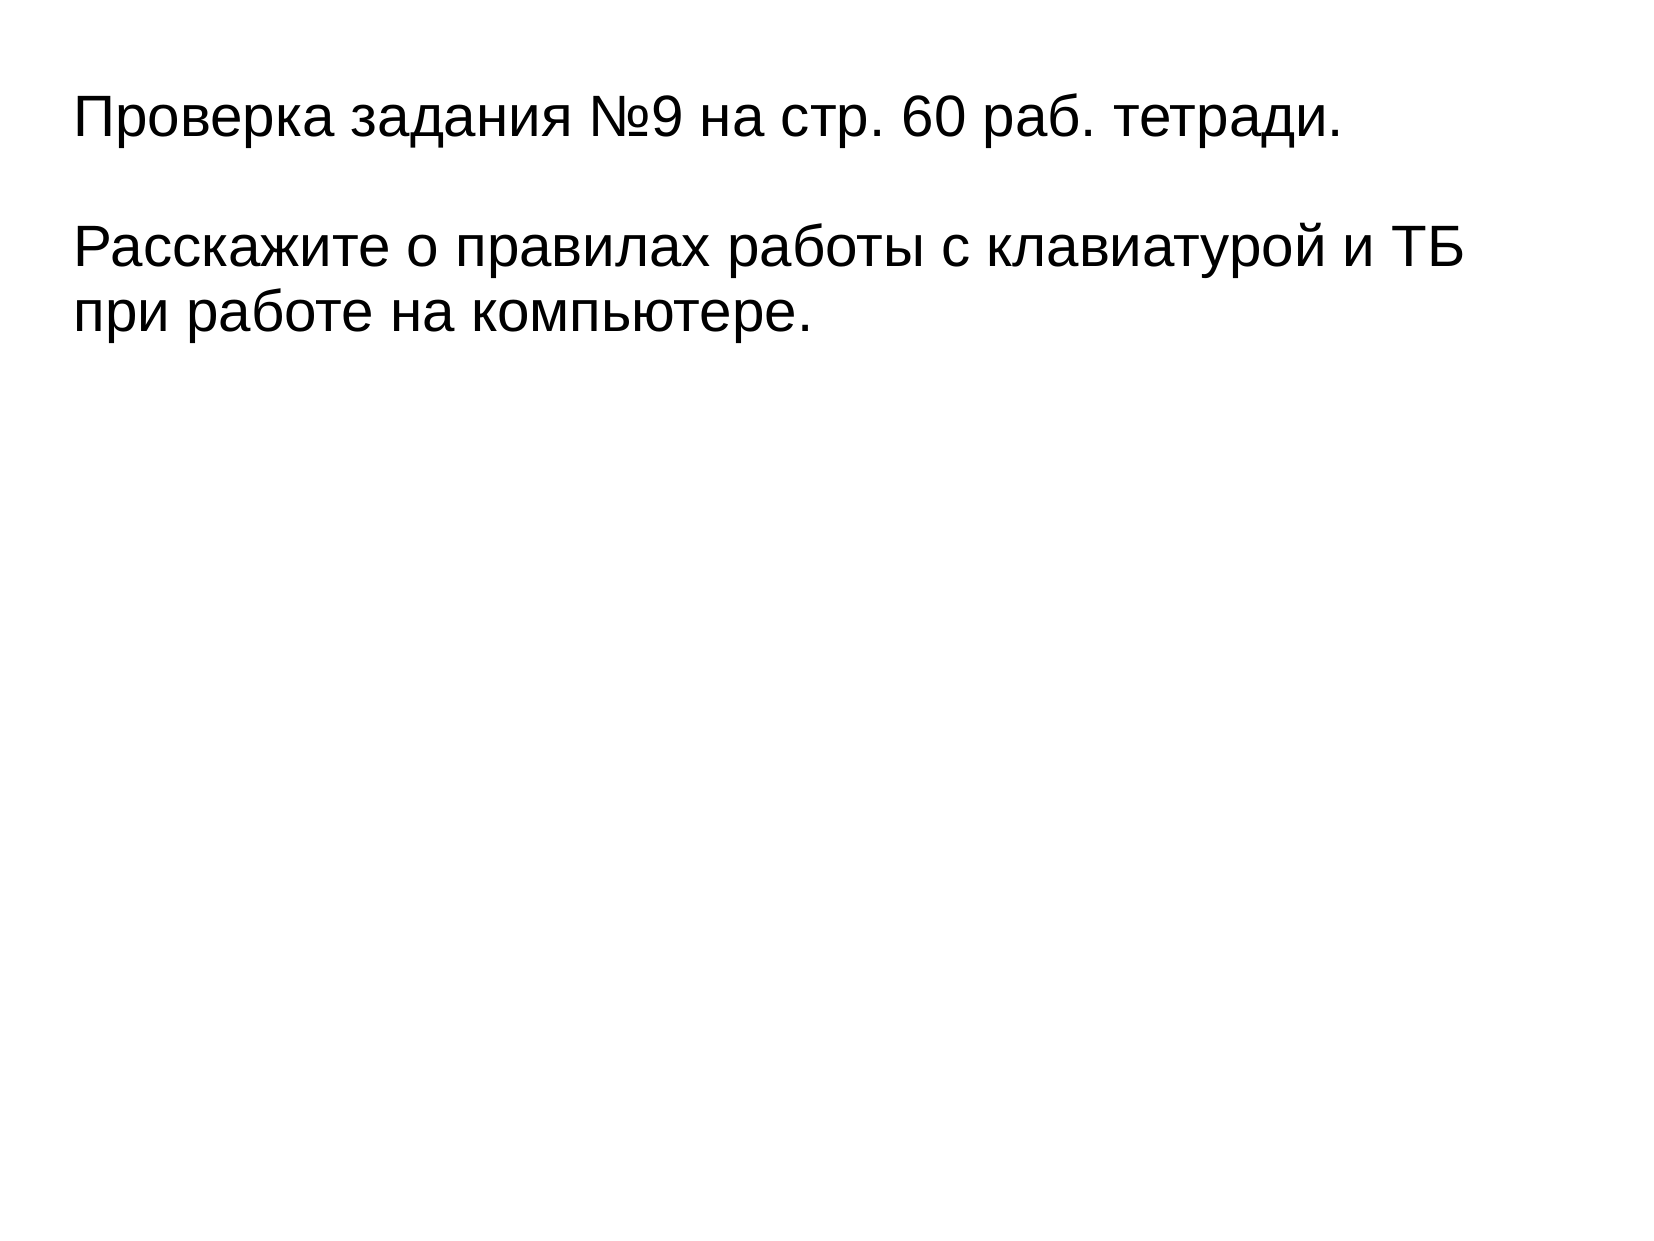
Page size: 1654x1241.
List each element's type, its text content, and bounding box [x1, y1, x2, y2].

text_box Проверка задания №9 на стр. 60 раб. тетради. Расскажите о правилах работы с клавиатурой и ТБ при работе на компьютере. [59, 76, 1595, 351]
